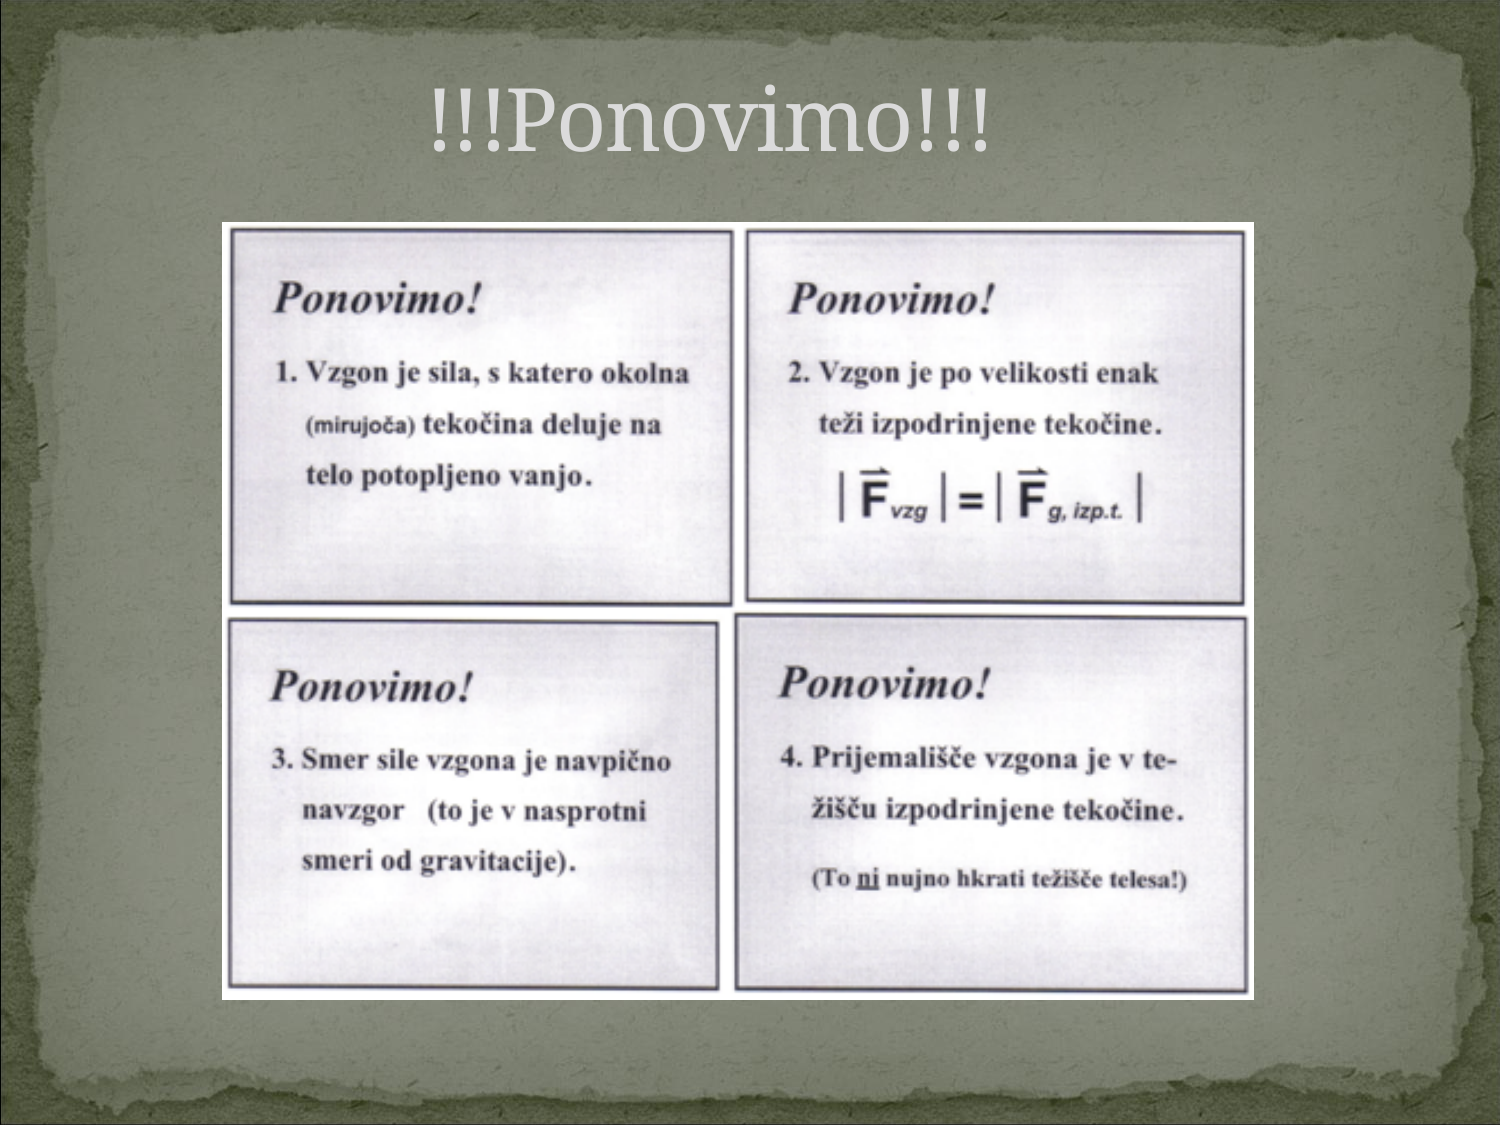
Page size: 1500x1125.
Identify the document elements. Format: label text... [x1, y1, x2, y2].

picture [0, 0, 1500, 1125]
title !!!Ponovimo!!! [35, 0, 1386, 177]
